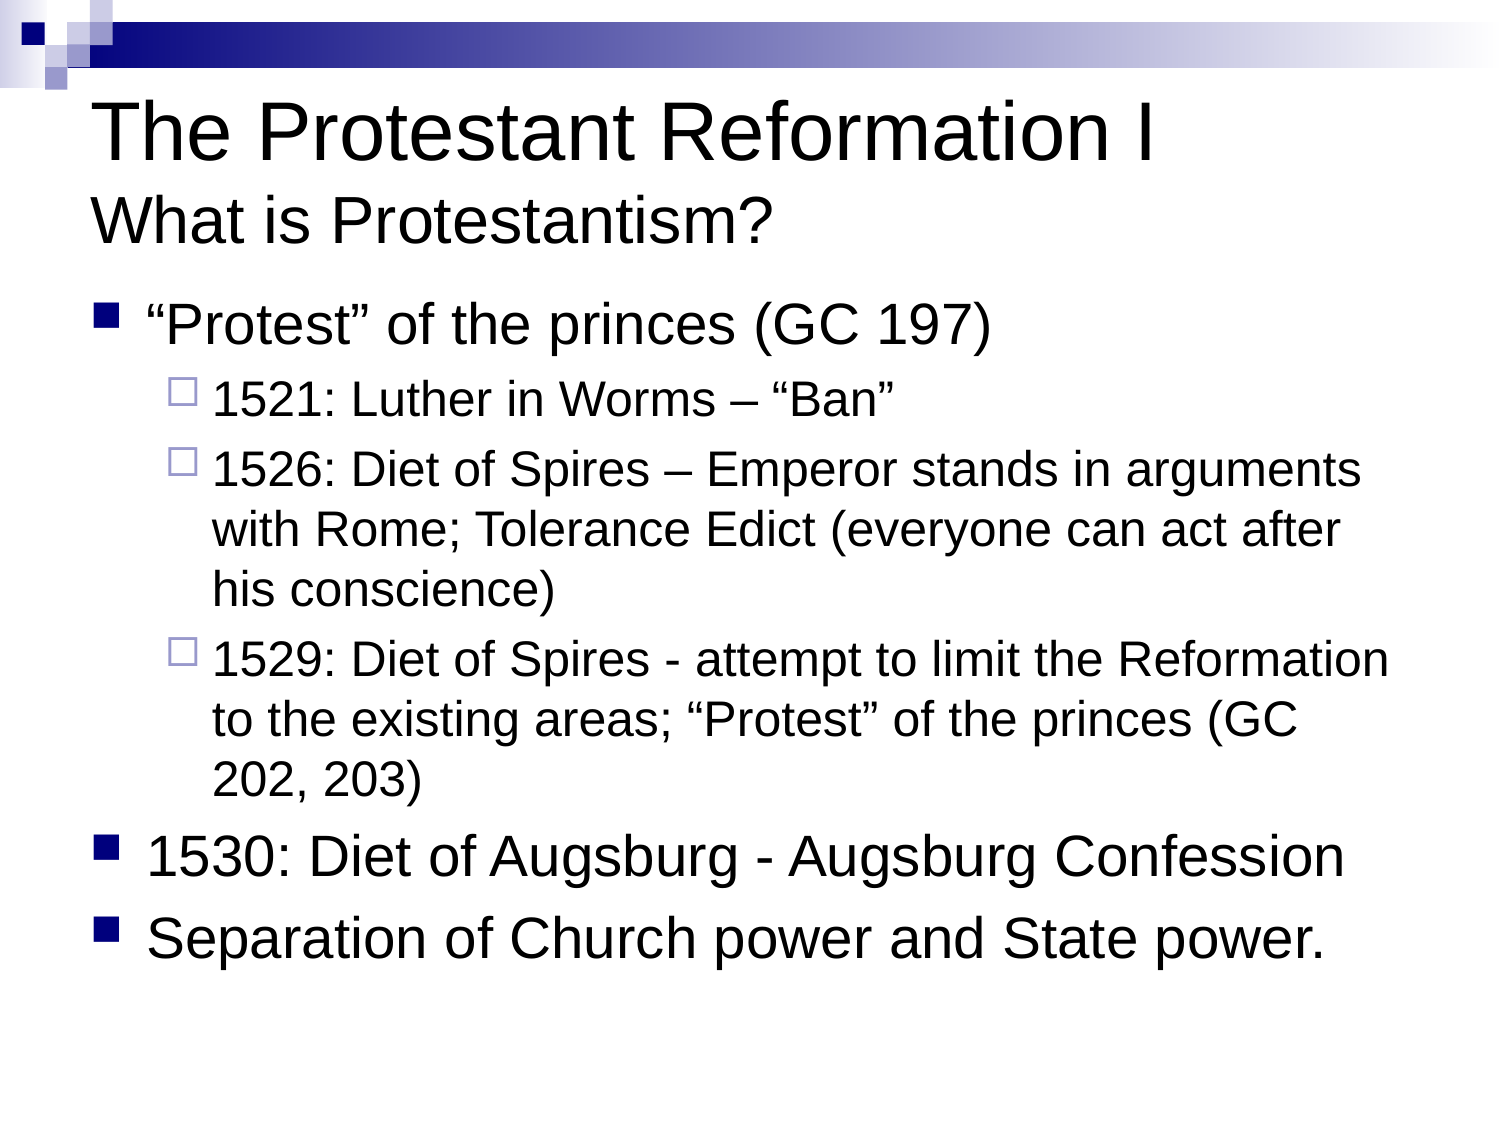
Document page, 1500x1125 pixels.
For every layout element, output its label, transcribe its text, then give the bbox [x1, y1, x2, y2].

list “Protest” of the princes (GC 197) 1521: Luther in Worms – “Ban” 1526: Diet of Spires – Emperor stands in arguments with Rome; Tolerance Edict (everyone can act after his conscience) 1529: Diet of Spires - attempt to limit the Reformation to the existing areas; “Protest” of the princes (GC 202, 203) 1530: Diet of Augsburg - Augsburg Confession Separation of Church power and State power. [75, 278, 1425, 1023]
title The Protestant Reformation I What is Protestantism? [75, 54, 1425, 278]
